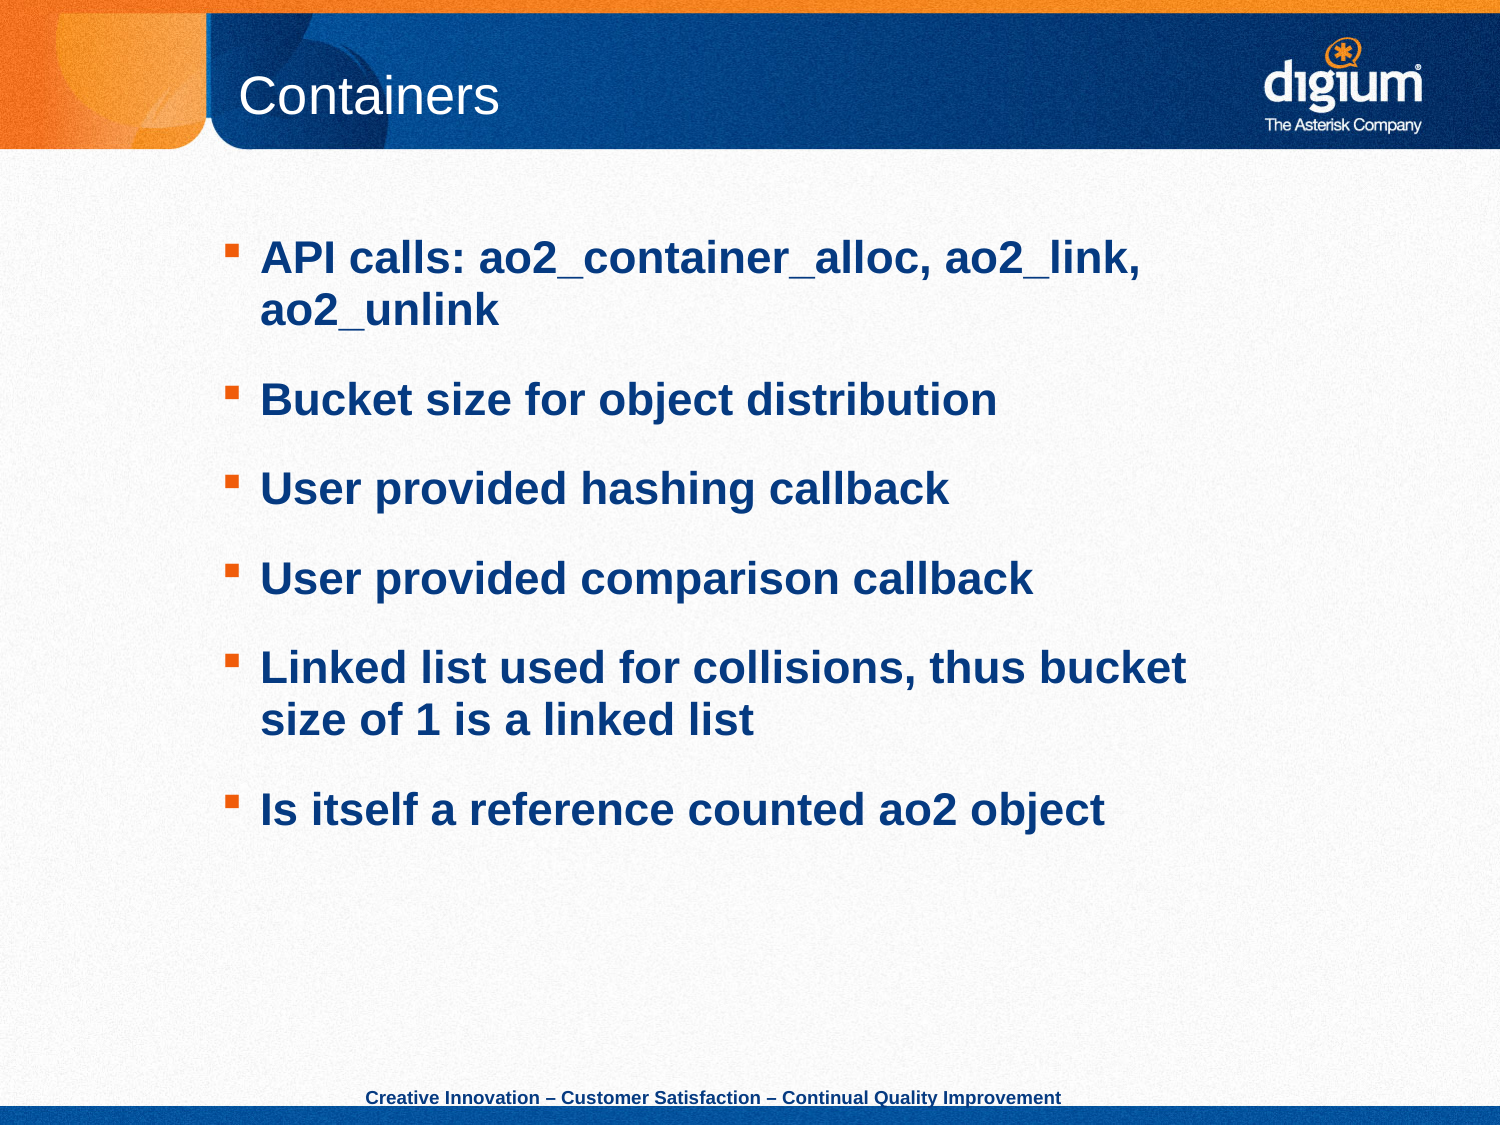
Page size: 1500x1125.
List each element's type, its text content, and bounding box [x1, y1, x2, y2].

picture [0, 0, 1500, 1125]
list API calls: ao2_container_alloc, ao2_link, ao2_unlink Bucket size for object distribution User provided hashing callback User provided comparison callback Linked list used for collisions, thus bucket size of 1 is a linked list Is itself a reference counted ao2 object [206, 224, 1301, 967]
title Containers [238, 27, 1243, 127]
